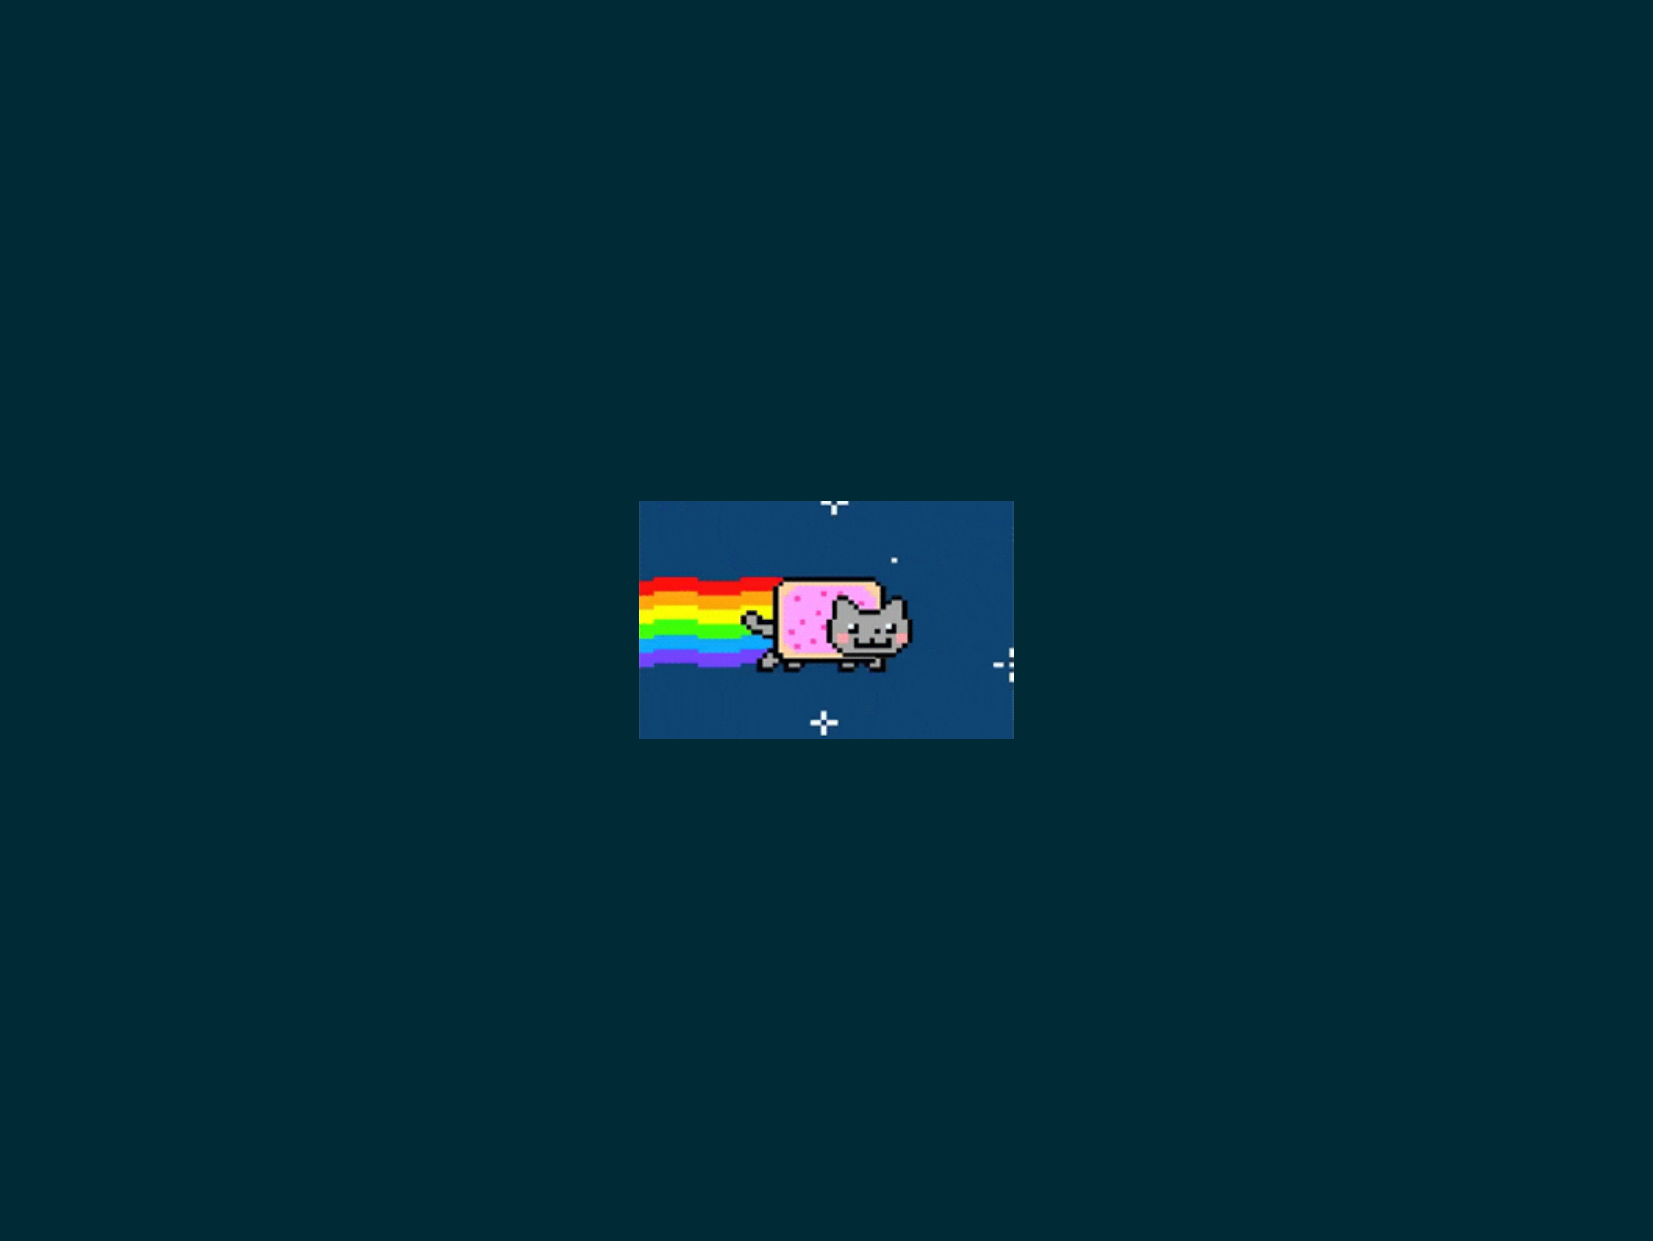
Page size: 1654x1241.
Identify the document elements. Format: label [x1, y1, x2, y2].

picture [640, 502, 1013, 738]
